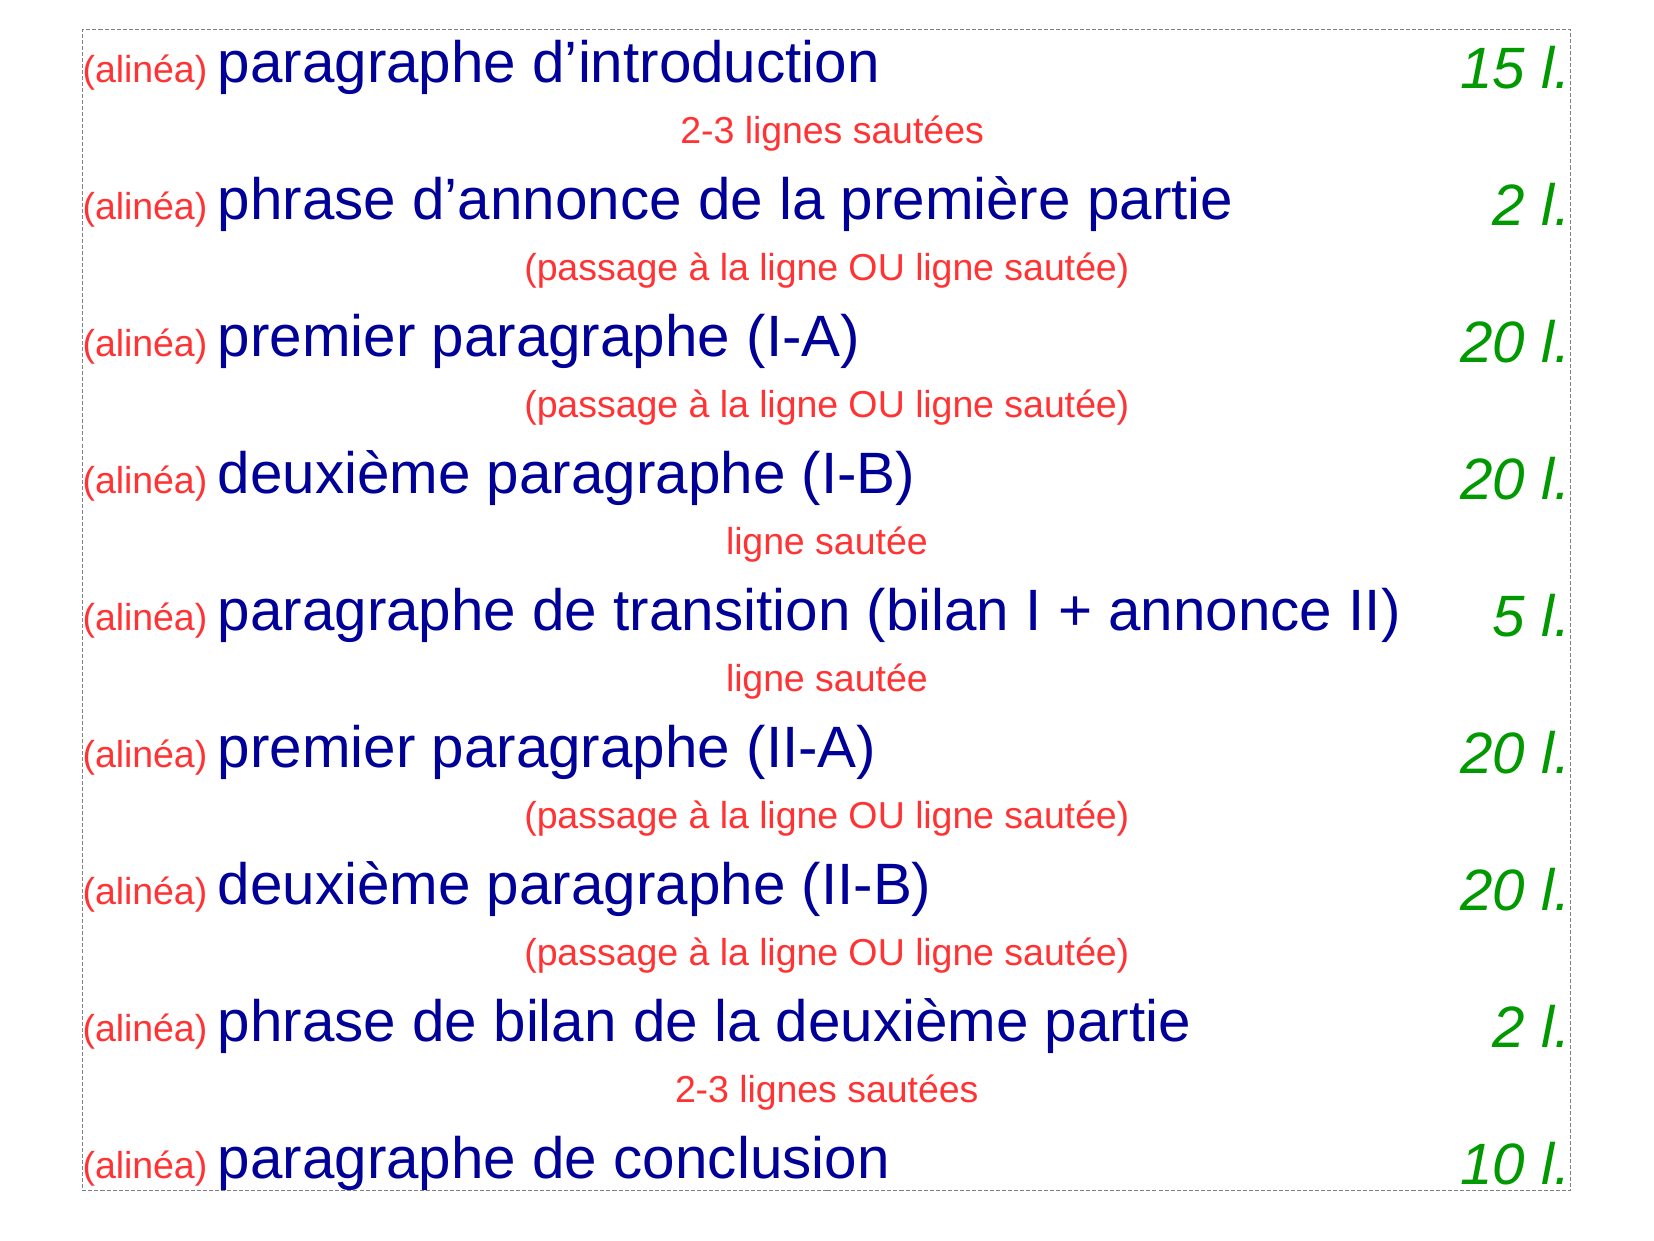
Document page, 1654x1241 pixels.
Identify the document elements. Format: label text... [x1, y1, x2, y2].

list (alinéa) paragraphe d’introduction 2-3 lignes sautées (alinéa) phrase d’annonce de la première partie (passage à la ligne OU ligne sautée) (alinéa) premier paragraphe (I-A) (passage à la ligne OU ligne sautée) (alinéa) deuxième paragraphe (I-B) ligne sautée (alinéa) paragraphe de transition (bilan I + annonce II) ligne sautée (alinéa) premier paragraphe (II-A) (passage à la ligne OU ligne sautée) (alinéa) deuxième paragraphe (II-B) (passage à la ligne OU ligne sautée) (alinéa) phrase de bilan de la deuxième partie 2-3 lignes sautées (alinéa) paragraphe de conclusion [82, 29, 1571, 1190]
